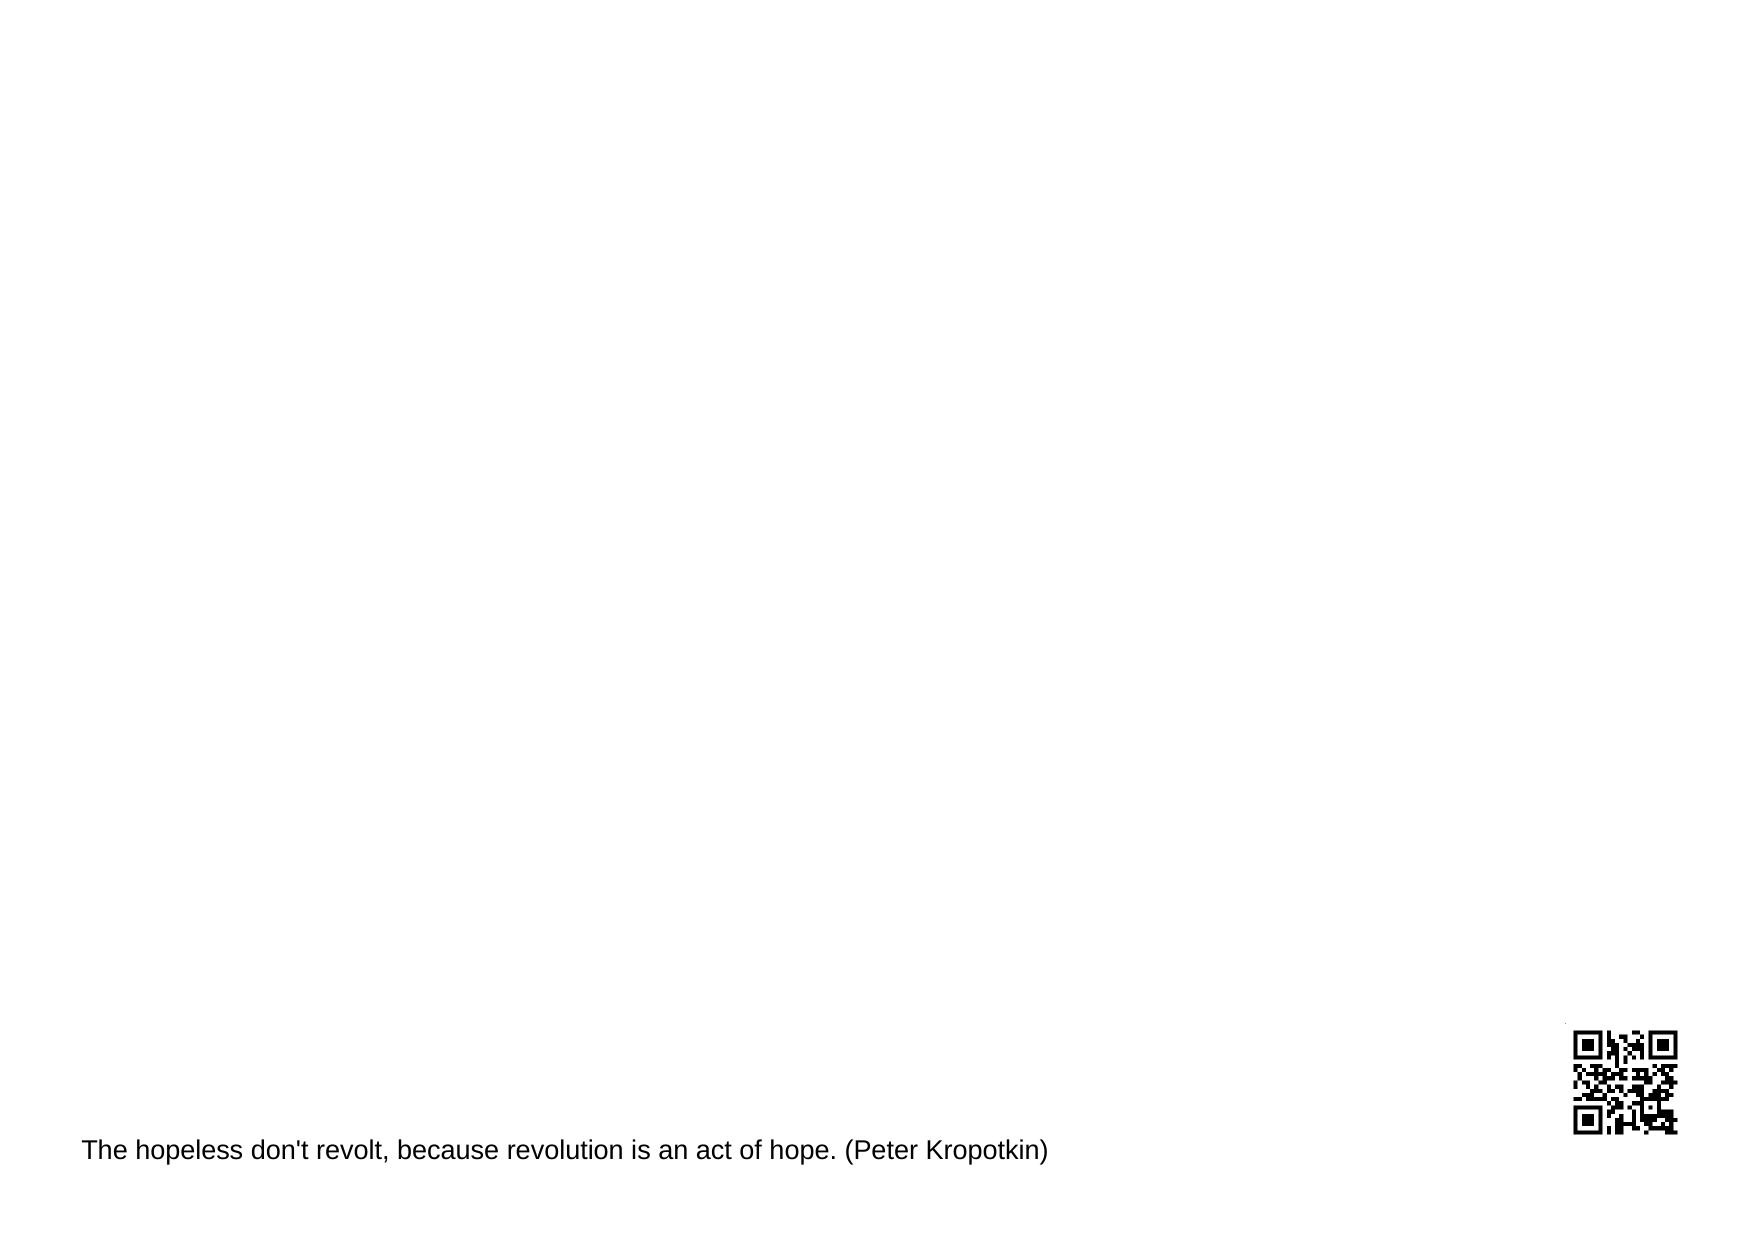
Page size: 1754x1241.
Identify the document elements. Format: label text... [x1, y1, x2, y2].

title The hopeless don't revolt, because revolution is an act of hope. (Peter Kropotkin) [81, 1110, 1278, 1166]
picture [1565, 1023, 1685, 1142]
